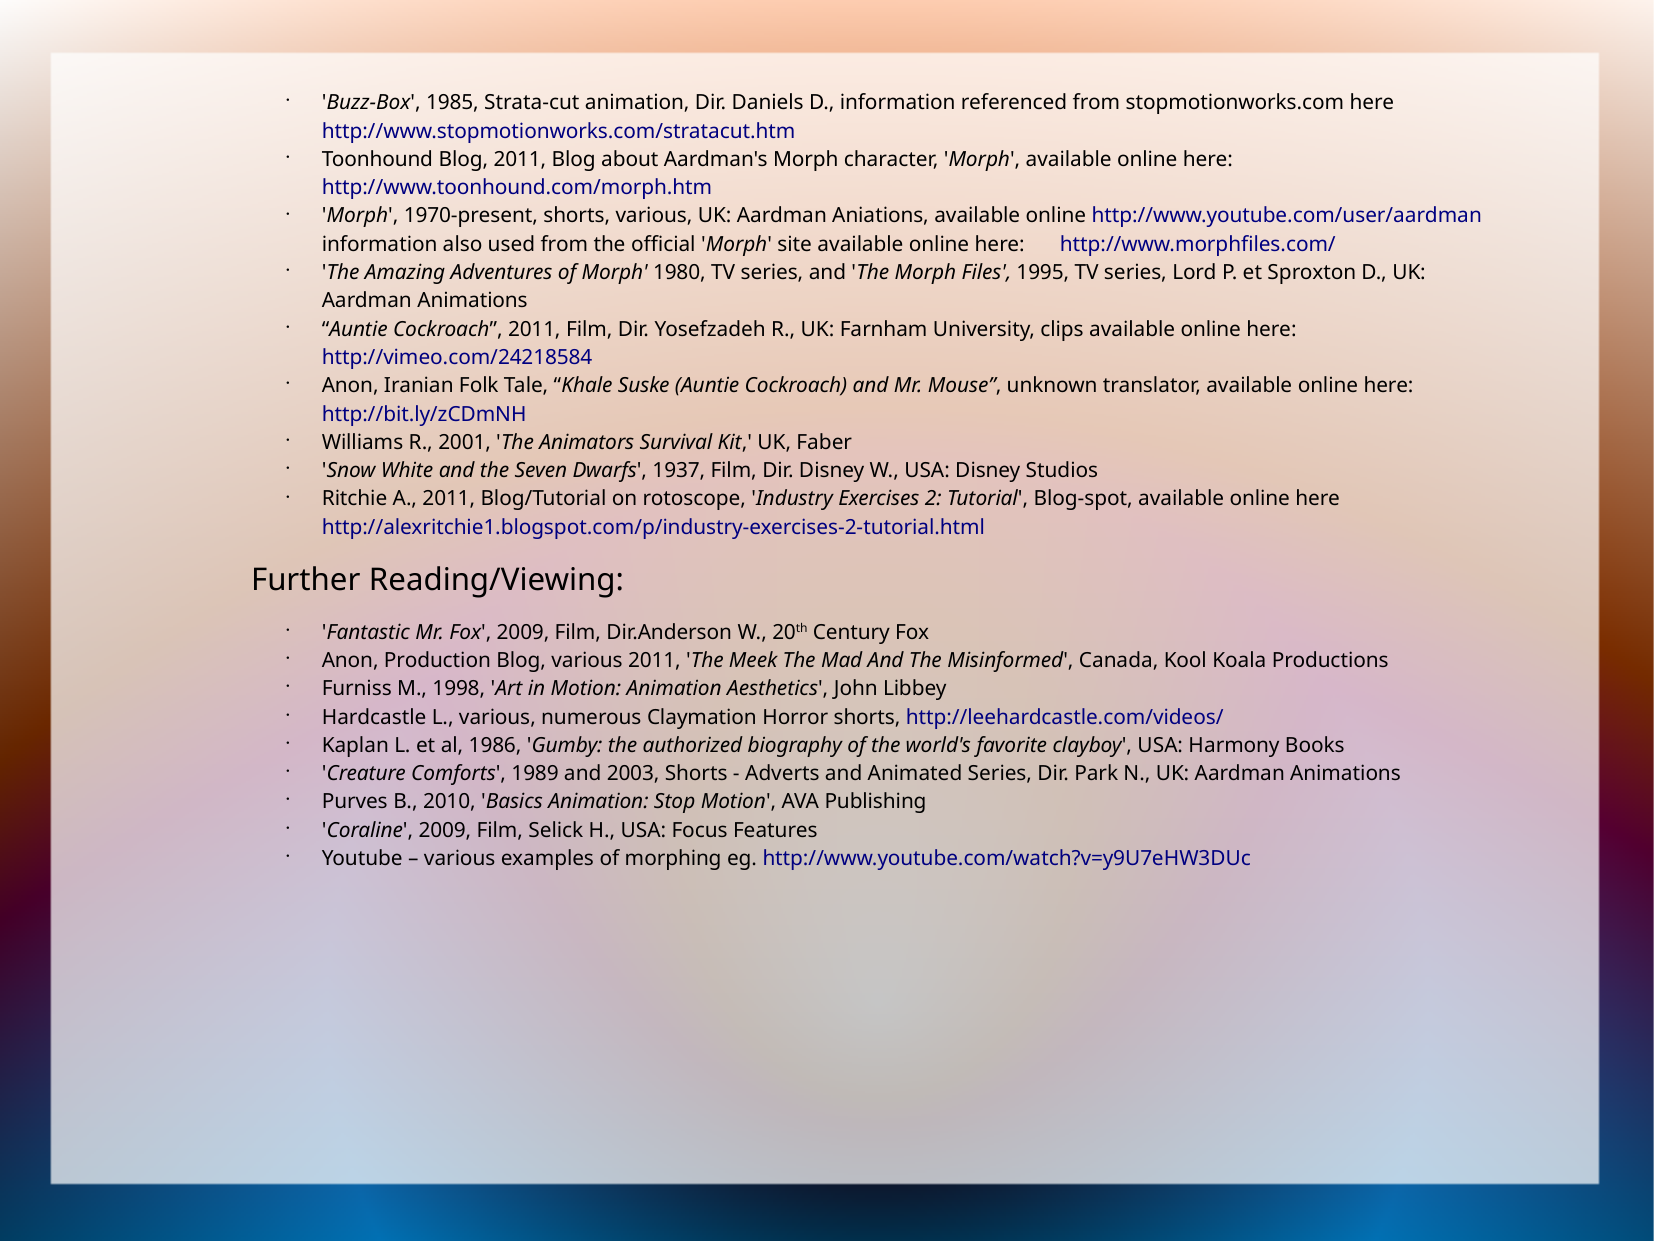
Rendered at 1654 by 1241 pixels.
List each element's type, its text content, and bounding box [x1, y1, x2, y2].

picture [0, 0, 1654, 1241]
text_box 'Buzz-Box', 1985, Strata-cut animation, Dir. Daniels D., information referenced from stopmotionworks.com here http://www.stopmotionworks.com/stratacut.htm Toonhound Blog, 2011, Blog about Aardman's Morph character, 'Morph', available online here: http://www.toonhound.com/morph.htm 'Morph', 1970-present, shorts, various, UK: Aardman Aniations, available online http://www.youtube.com/user/aardman information also used from the official 'Morph' site available online here: http://www.morphfiles.com/ 'The Amazing Adventures of Morph' 1980, TV series, and 'The Morph Files', 1995, TV series, Lord P. et Sproxton D., UK: Aardman Animations “Auntie Cockroach”, 2011, Film, Dir. Yosefzadeh R., UK: Farnham University, clips available online here: http://vimeo.com/24218584 Anon, Iranian Folk Tale, “Khale Suske (Auntie Cockroach) and Mr. Mouse”, unknown translator, available online here: http://bit.ly/zCDmNH Williams R., 2001, 'The Animators Survival Kit,' UK, Faber 'Snow White and the Seven Dwarfs', 1937, Film, Dir. Disney W., USA: Disney Studios Ritchie A., 2011, Blog/Tutorial on rotoscope, 'Industry Exercises 2: Tutorial', Blog-spot, available online here http://alexritchie1.blogspot.com/p/industry-exercises-2-tutorial.html Further Reading/Viewing: 'Fantastic Mr. Fox', 2009, Film, Dir.Anderson W., 20th Century Fox Anon, Production Blog, various 2011, 'The Meek The Mad And The Misinformed', Canada, Kool Koala Productions Furniss M., 1998, 'Art in Motion: Animation Aesthetics', John Libbey Hardcastle L., various, numerous Claymation Horror shorts, http://leehardcastle.com/videos/ Kaplan L. et al, 1986, 'Gumby: the authorized biography of the world's favorite clayboy', USA: Harmony Books 'Creature Comforts', 1989 and 2003, Shorts - Adverts and Animated Series, Dir. Park N., UK: Aardman Animations Purves B., 2010, 'Basics Animation: Stop Motion', AVA Publishing 'Coraline', 2009, Film, Selick H., USA: Focus Features Youtube – various examples of morphing eg. http://www.youtube.com/watch?v=y9U7eHW3DUc [236, 51, 1536, 1162]
